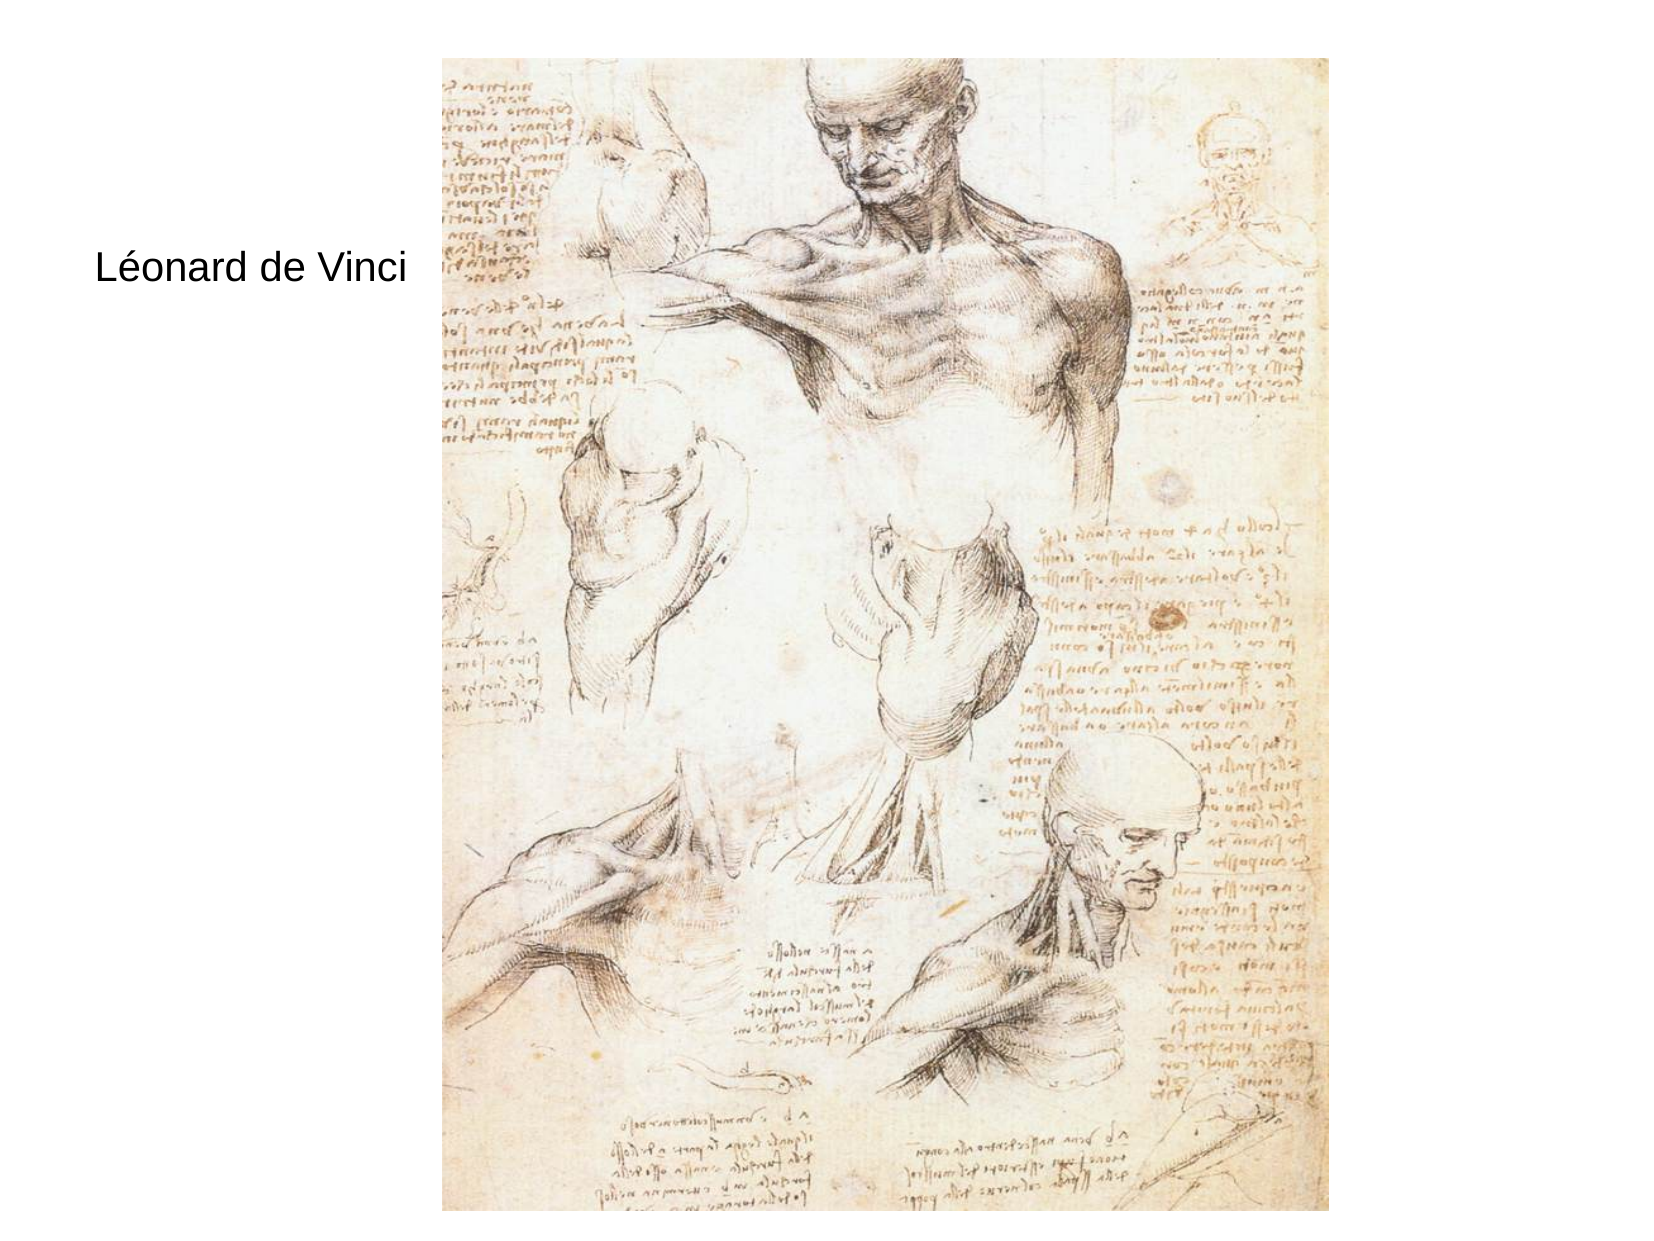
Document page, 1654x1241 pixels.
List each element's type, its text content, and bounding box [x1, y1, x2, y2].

title Léonard de Vinci [59, 171, 442, 364]
picture [442, 58, 1329, 1211]
